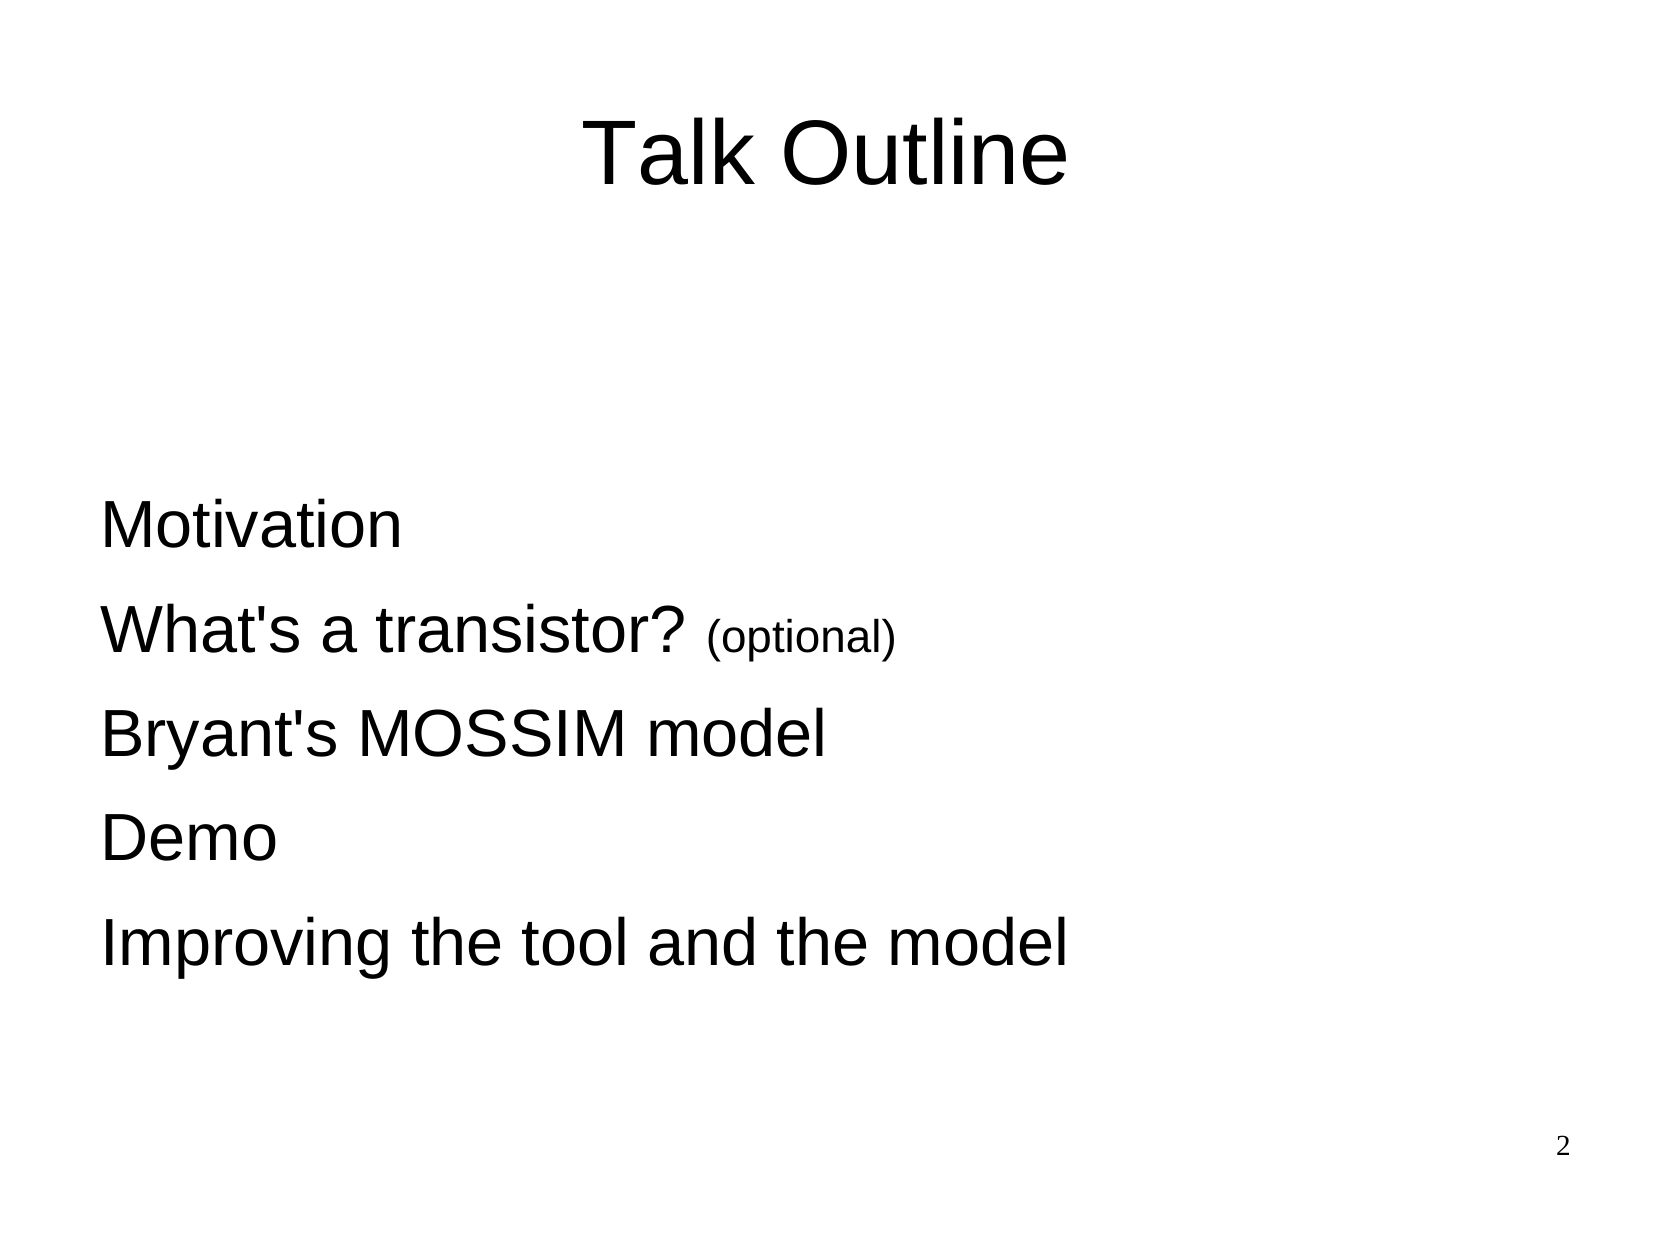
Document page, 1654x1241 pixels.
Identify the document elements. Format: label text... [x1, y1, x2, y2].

title Talk Outline [82, 49, 1571, 257]
list Motivation What's a transistor? (optional) Bryant's MOSSIM model Demo Improving the tool and the model [82, 487, 1571, 980]
